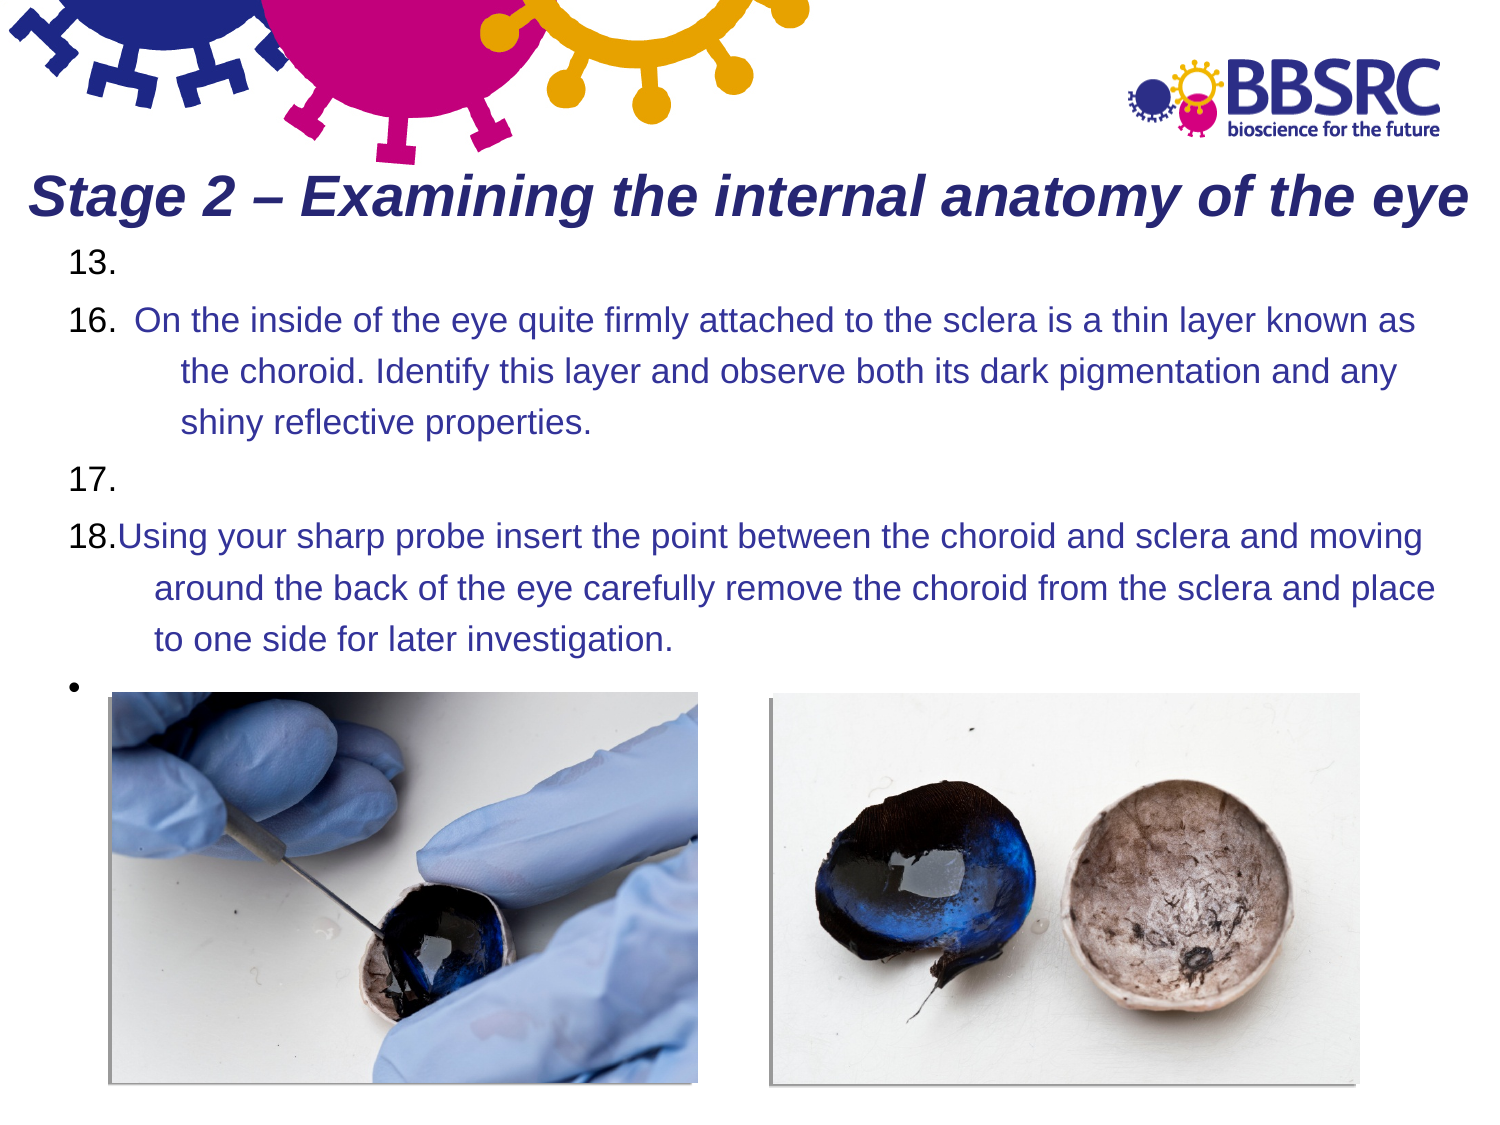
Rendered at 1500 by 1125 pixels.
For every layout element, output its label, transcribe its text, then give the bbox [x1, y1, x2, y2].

list On the inside of the eye quite firmly attached to the sclera is a thin layer known as the choroid. Identify this layer and observe both its dark pigmentation and any shiny reflective properties. Using your sharp probe insert the point between the choroid and sclera and moving around the back of the eye carefully remove the choroid from the sclera and place to one side for later investigation. [53, 231, 1459, 1064]
title Stage 2 – Examining the internal anatomy of the eye [0, 150, 1500, 339]
picture [773, 693, 1360, 1084]
picture [112, 692, 698, 1083]
